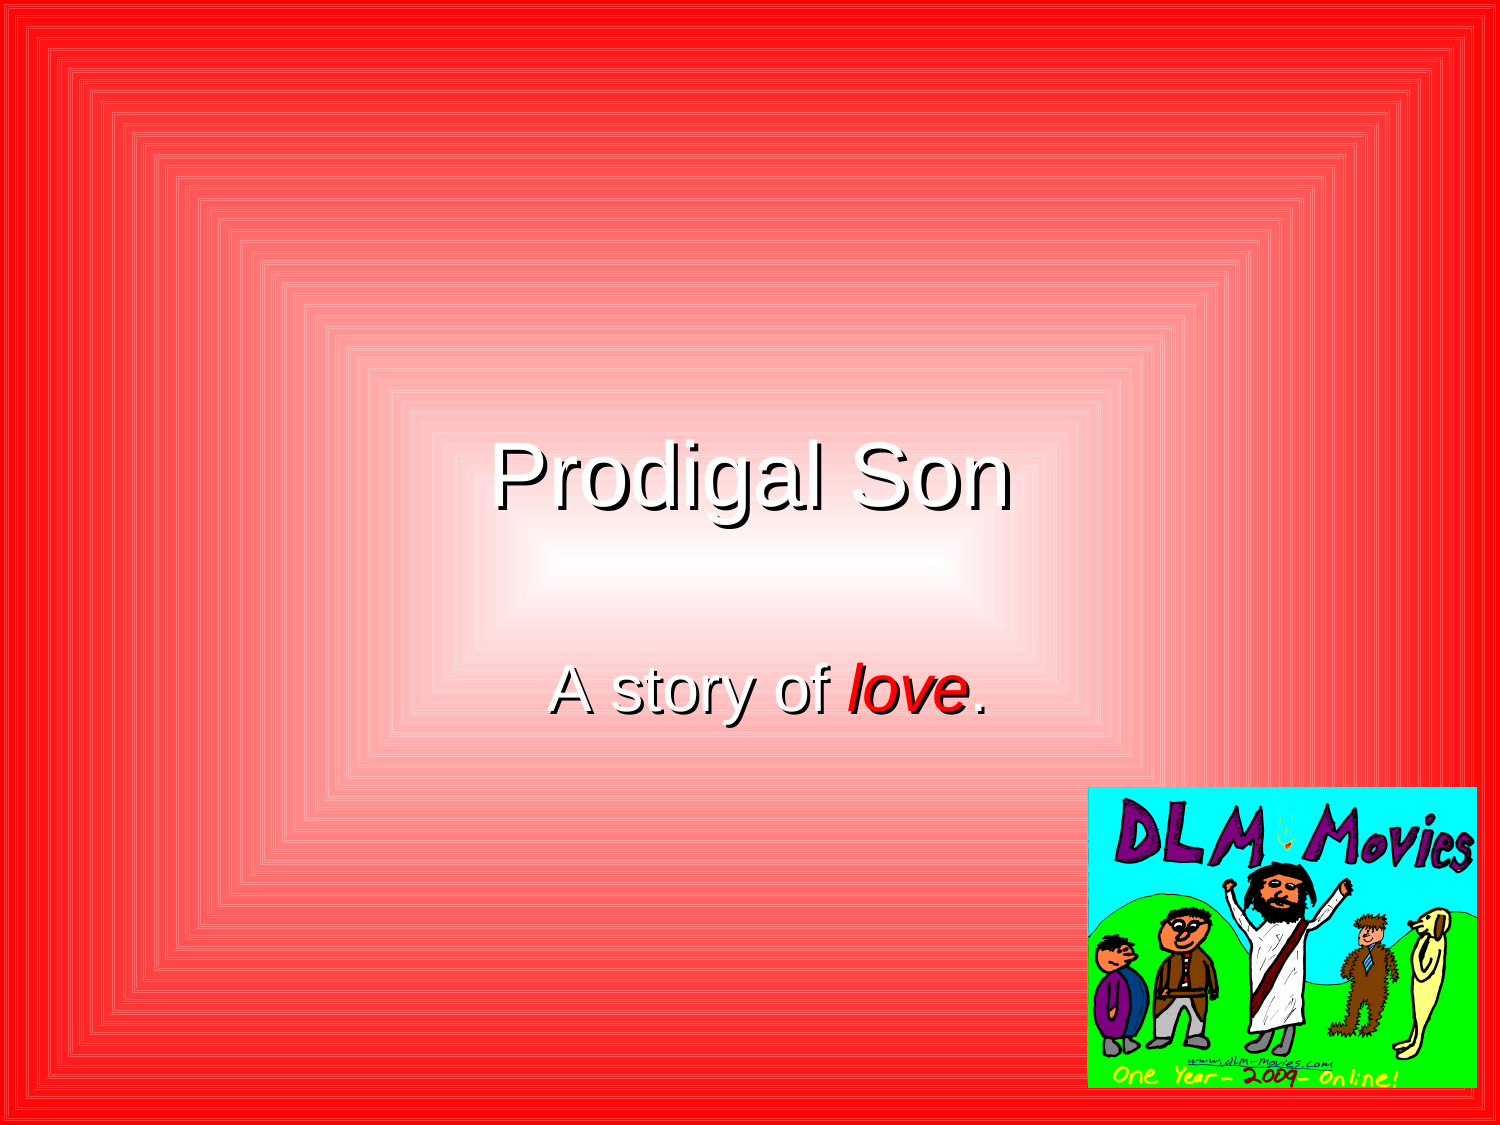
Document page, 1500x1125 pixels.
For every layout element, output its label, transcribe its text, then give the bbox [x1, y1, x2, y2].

picture [1087, 787, 1477, 1088]
subtitle A story of love. [225, 637, 1276, 926]
title Prodigal Son [112, 349, 1388, 591]
